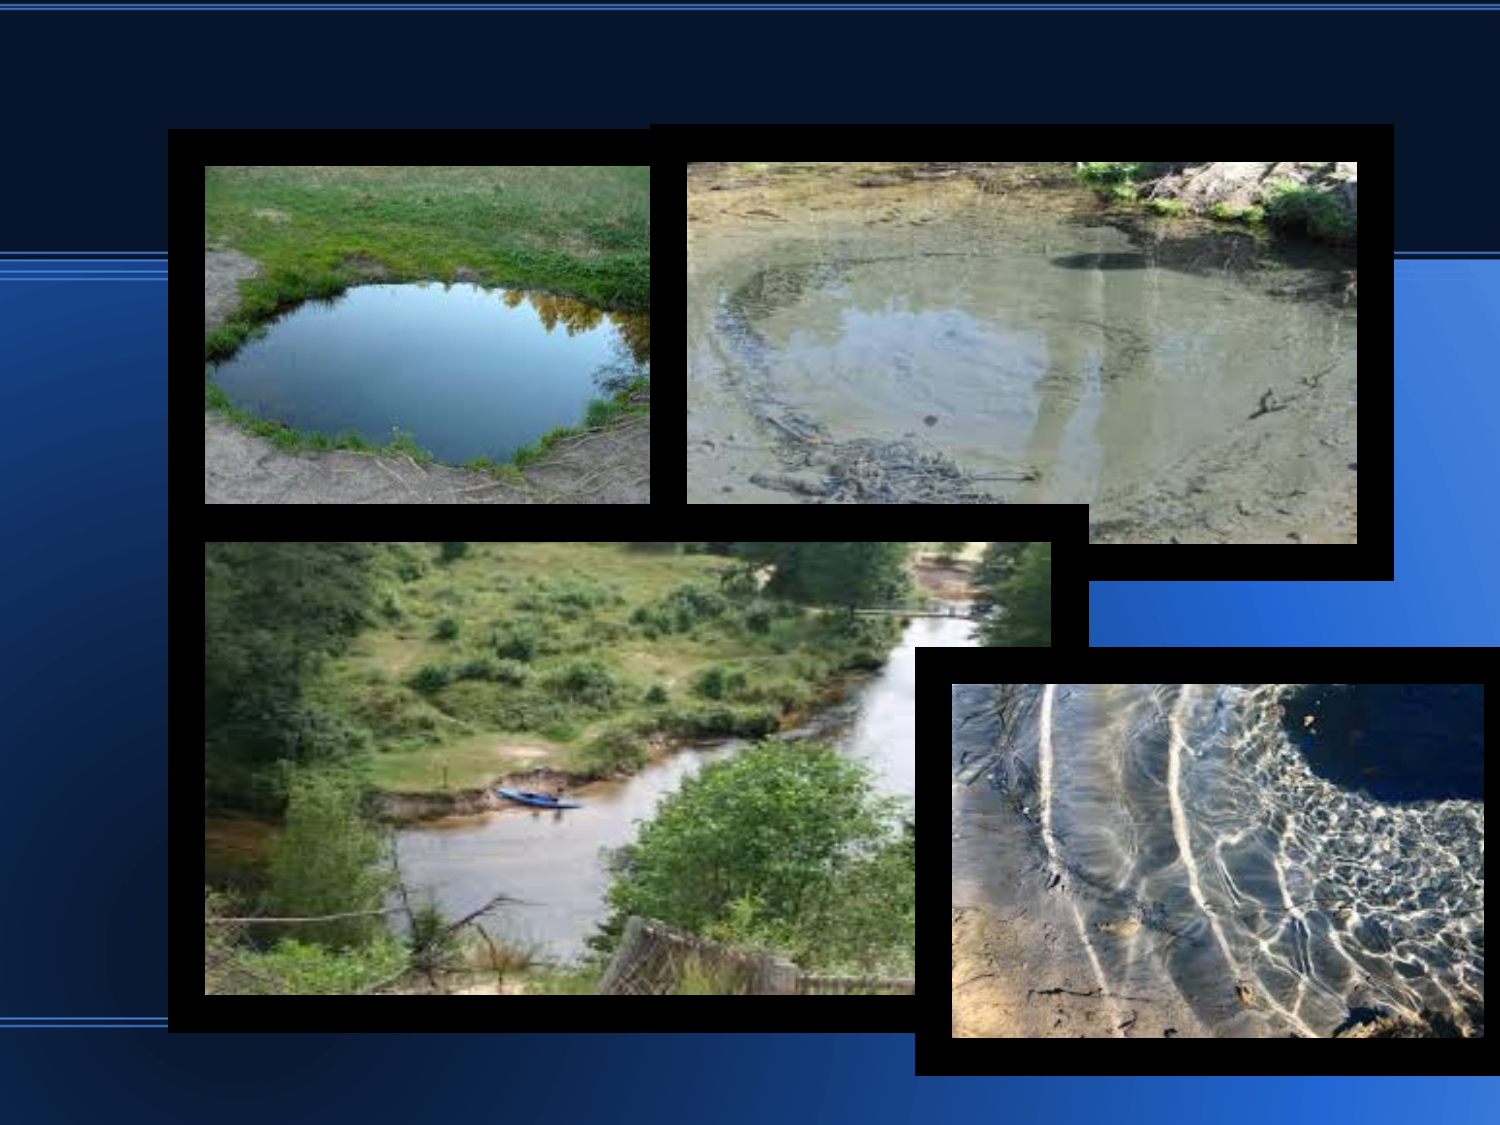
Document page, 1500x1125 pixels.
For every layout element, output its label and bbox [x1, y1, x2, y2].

picture [687, 161, 1357, 544]
chart [1089, 581, 1283, 647]
picture [952, 684, 1485, 1039]
picture [204, 541, 1052, 996]
picture [204, 166, 650, 504]
